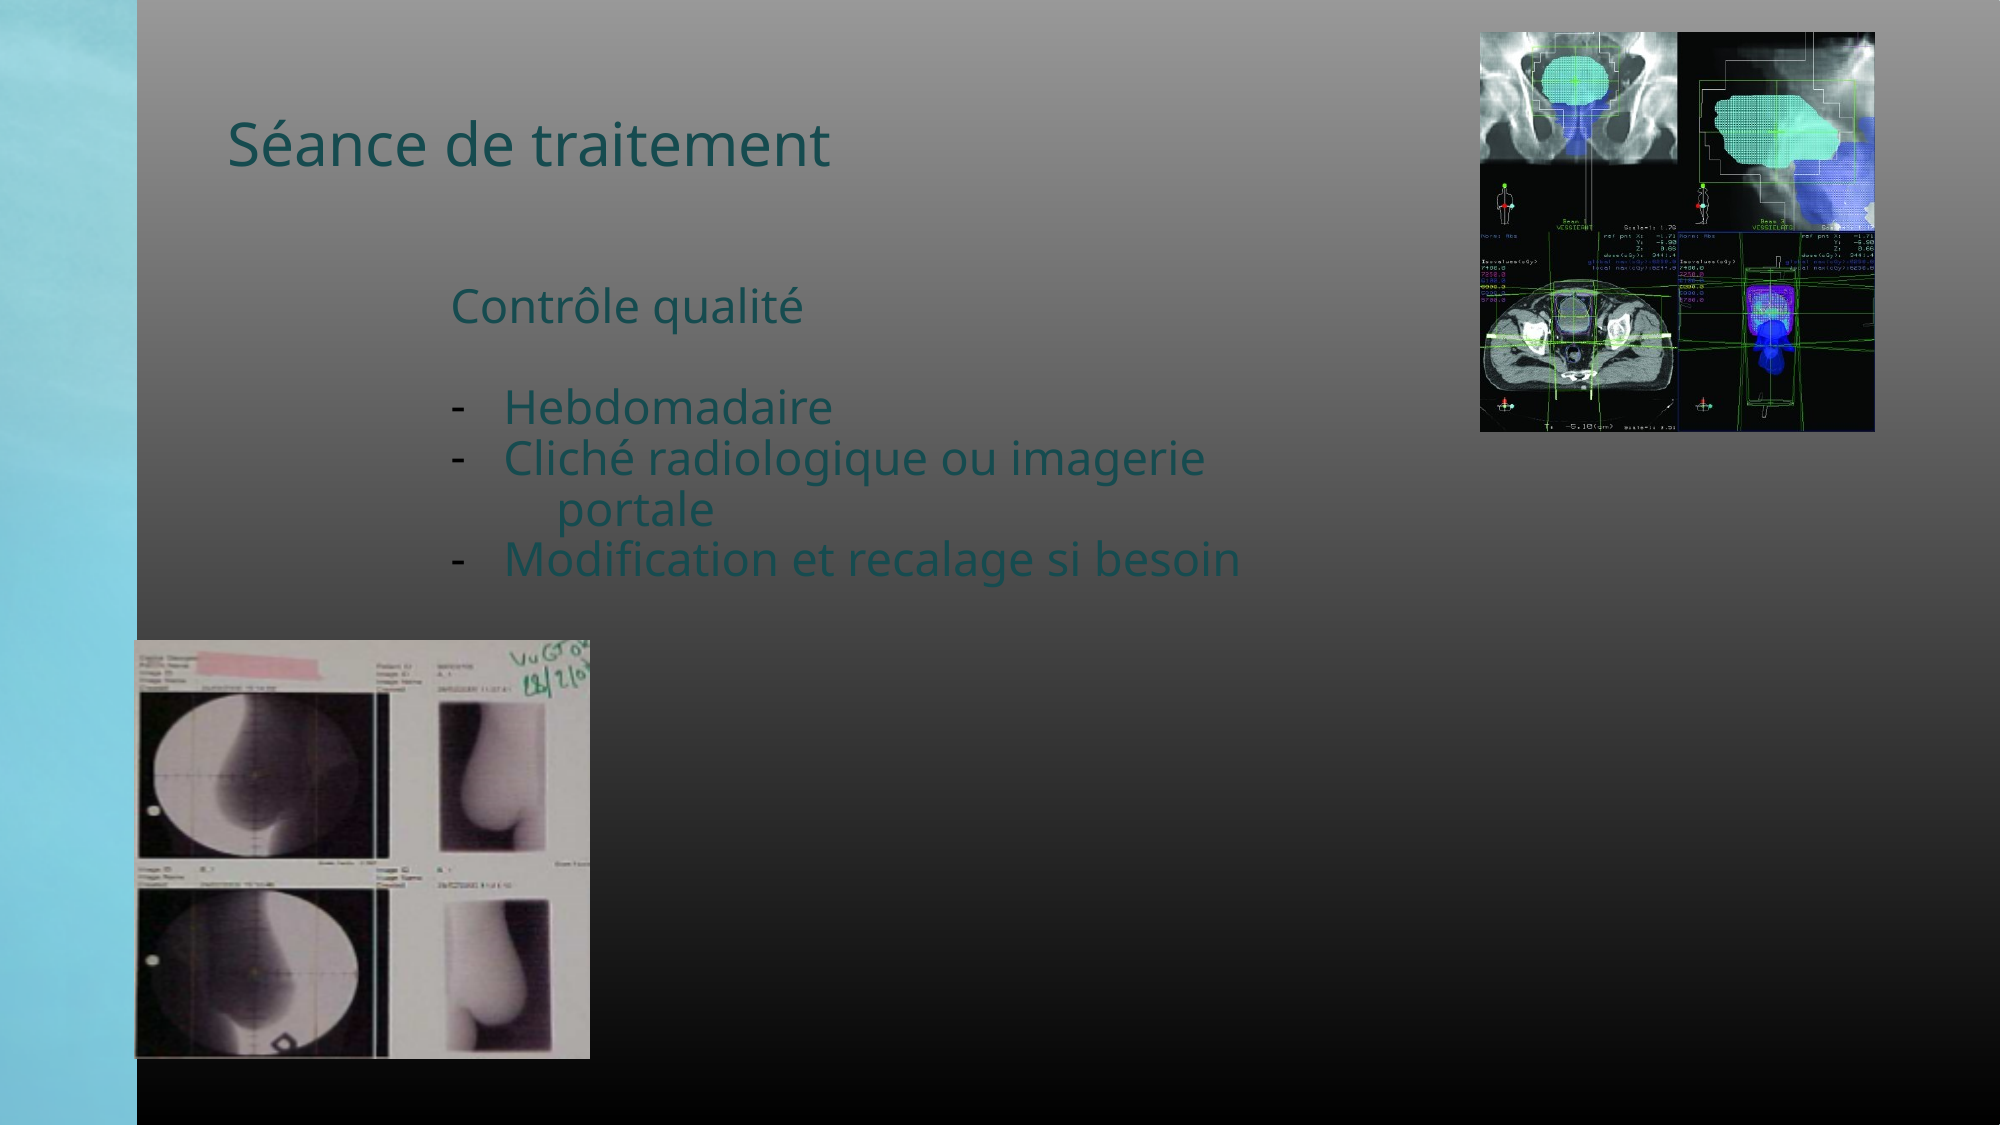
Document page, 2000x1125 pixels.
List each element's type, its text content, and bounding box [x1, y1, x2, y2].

picture [134, 640, 590, 1059]
list Contrôle qualité Hebdomadaire Cliché radiologique ou imagerie portale Modification et recalage si besoin [435, 275, 1341, 597]
picture [1480, 32, 1875, 432]
title Séance de traitement [212, 62, 859, 188]
